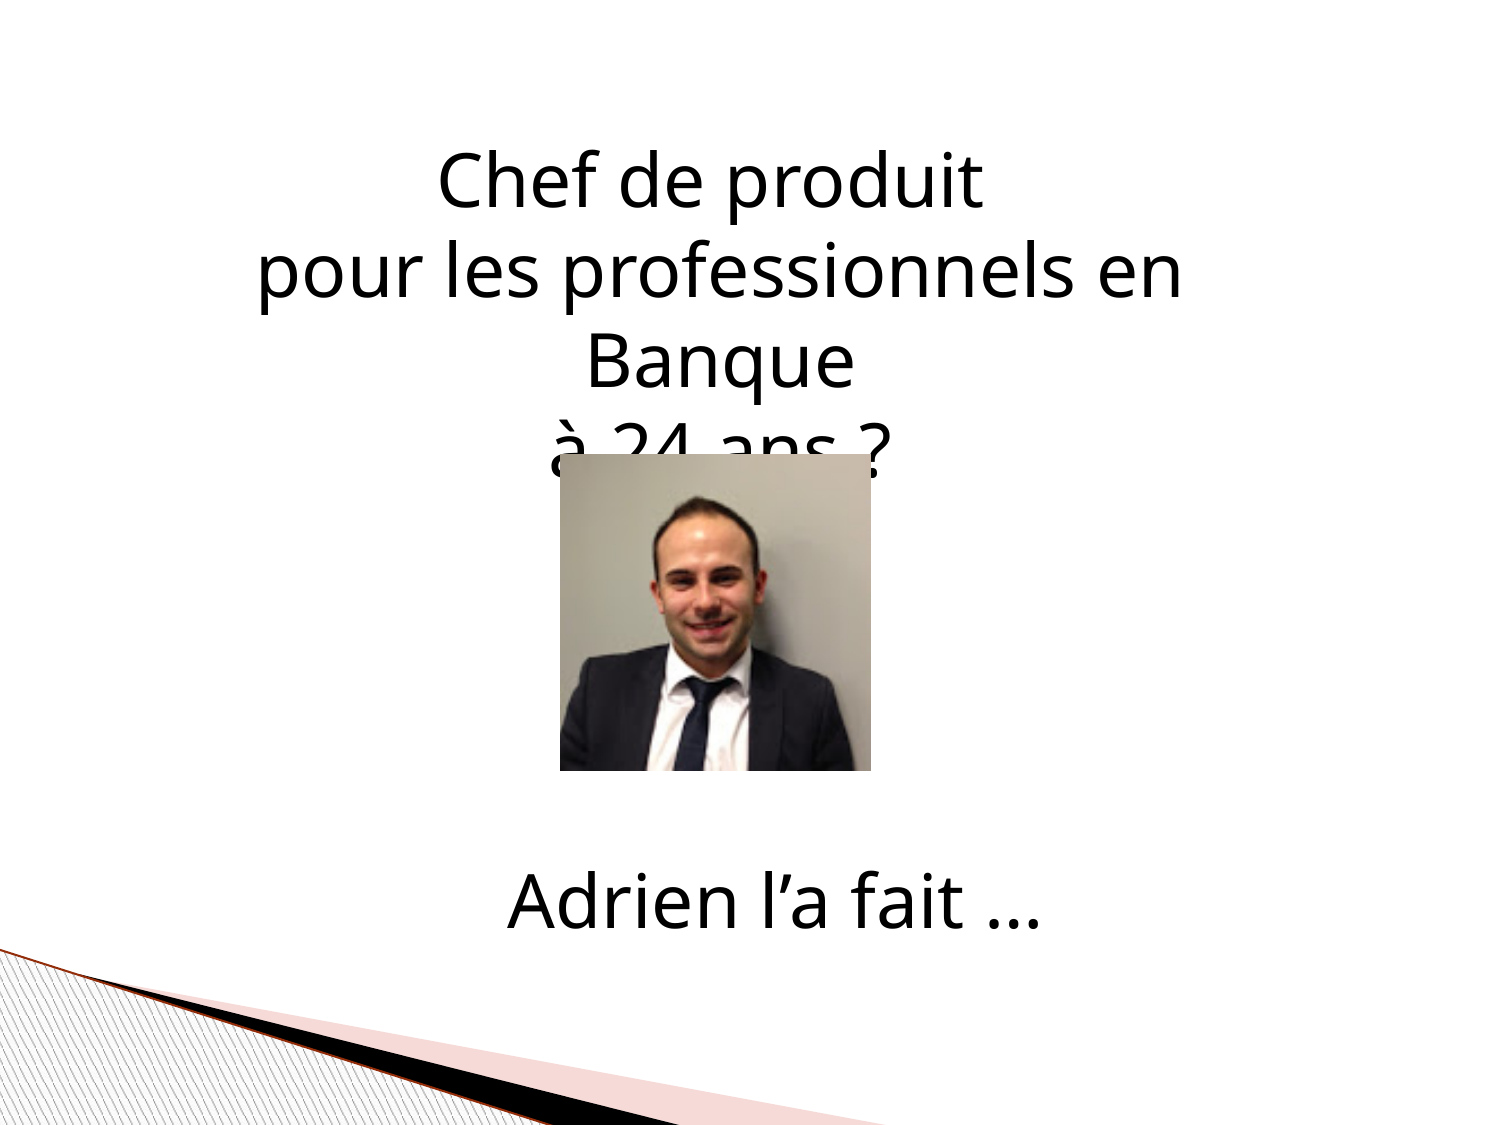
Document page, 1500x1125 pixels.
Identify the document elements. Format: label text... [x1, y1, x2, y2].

text_box Adrien l’a fait … [253, 845, 1317, 951]
picture [560, 454, 871, 771]
text_box Chef de produit pour les professionnels en Banque à 24 ans ? [112, 125, 1329, 501]
picture [0, 952, 543, 1125]
